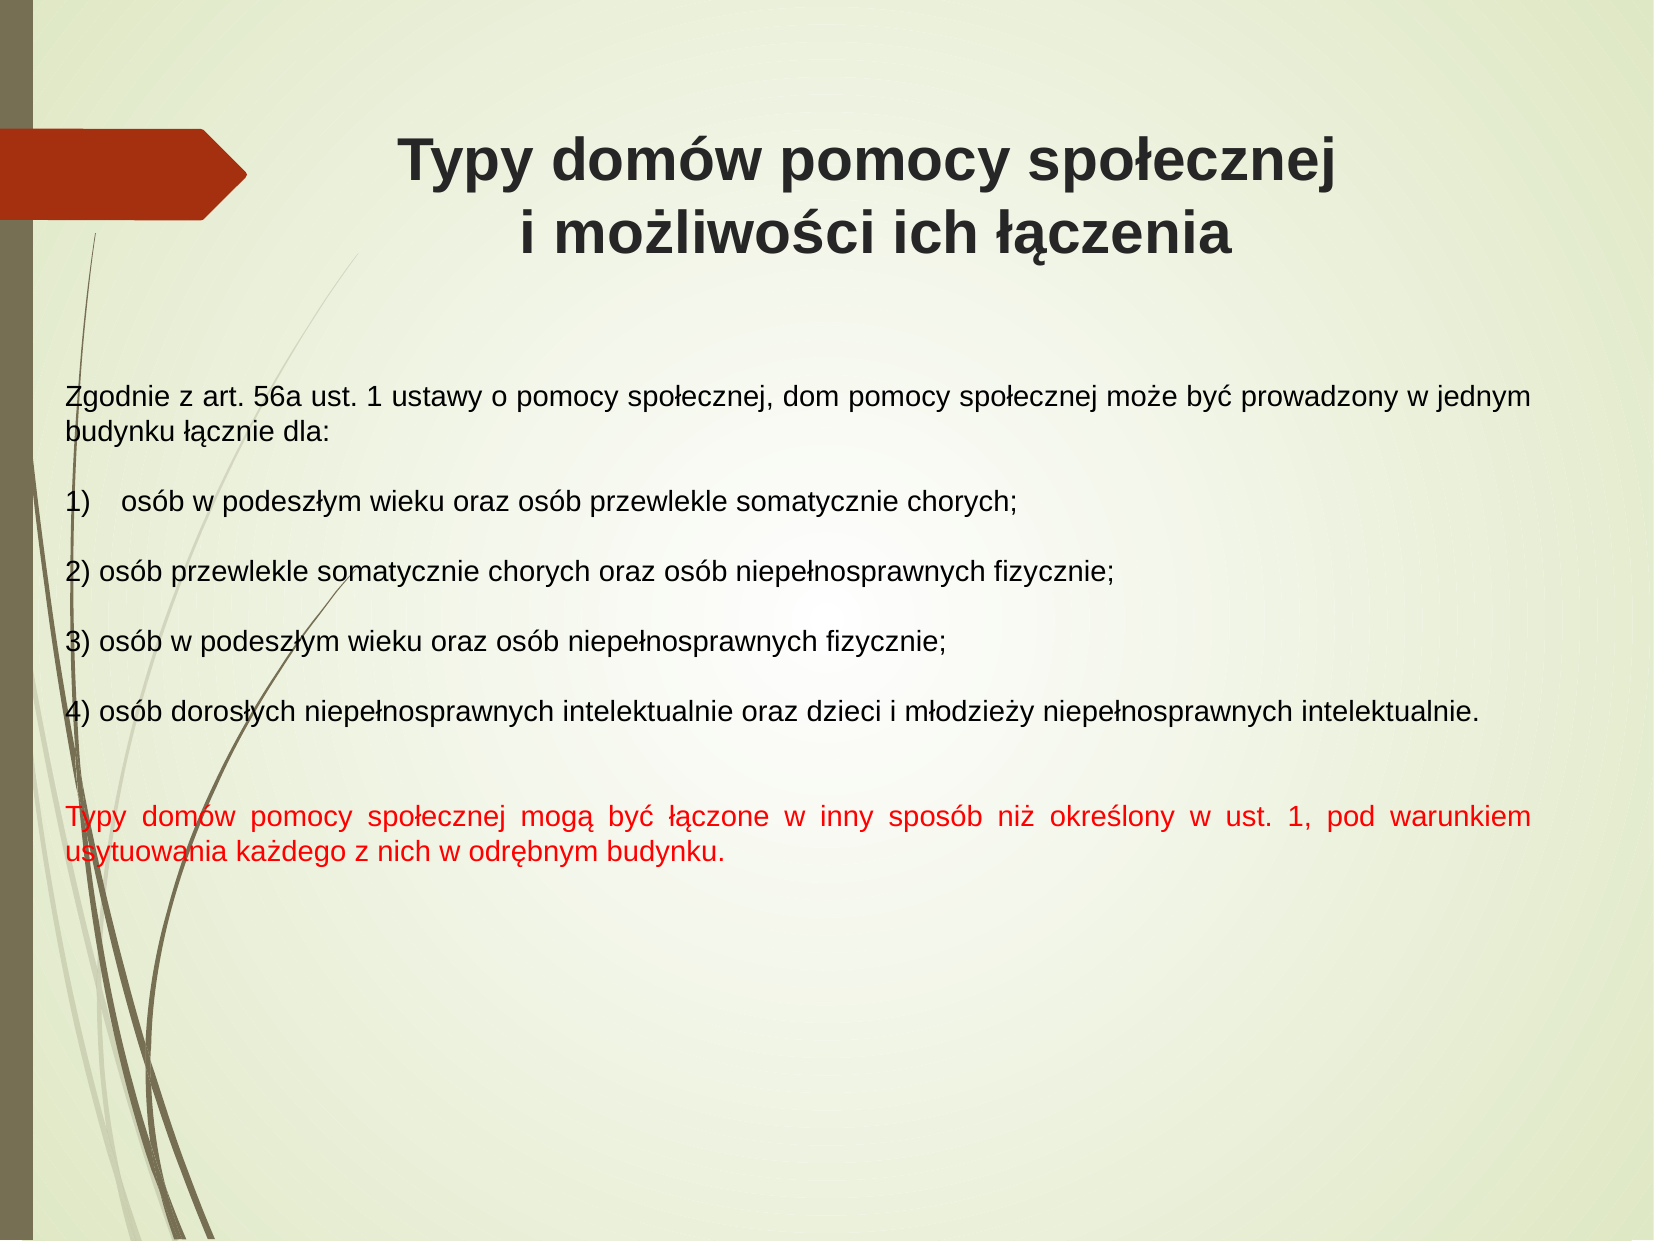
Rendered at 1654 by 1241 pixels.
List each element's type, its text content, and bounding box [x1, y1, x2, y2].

text_box Zgodnie z art. 56a ust. 1 ustawy o pomocy społecznej, dom pomocy społecznej może być prowadzony w jednym budynku łącznie dla: osób w podeszłym wieku oraz osób przewlekle somatycznie chorych; 2) osób przewlekle somatycznie chorych oraz osób niepełnosprawnych fizycznie; 3) osób w podeszłym wieku oraz osób niepełnosprawnych fizycznie; 4) osób dorosłych niepełnosprawnych intelektualnie oraz dzieci i młodzieży niepełnosprawnych intelektualnie. Typy domów pomocy społecznej mogą być łączone w inny sposób niż określony w ust. 1, pod warunkiem usytuowania każdego z nich w odrębnym budynku. [50, 325, 1605, 920]
title Typy domów pomocy społecznej i możliwości ich łączenia [209, 112, 1544, 325]
